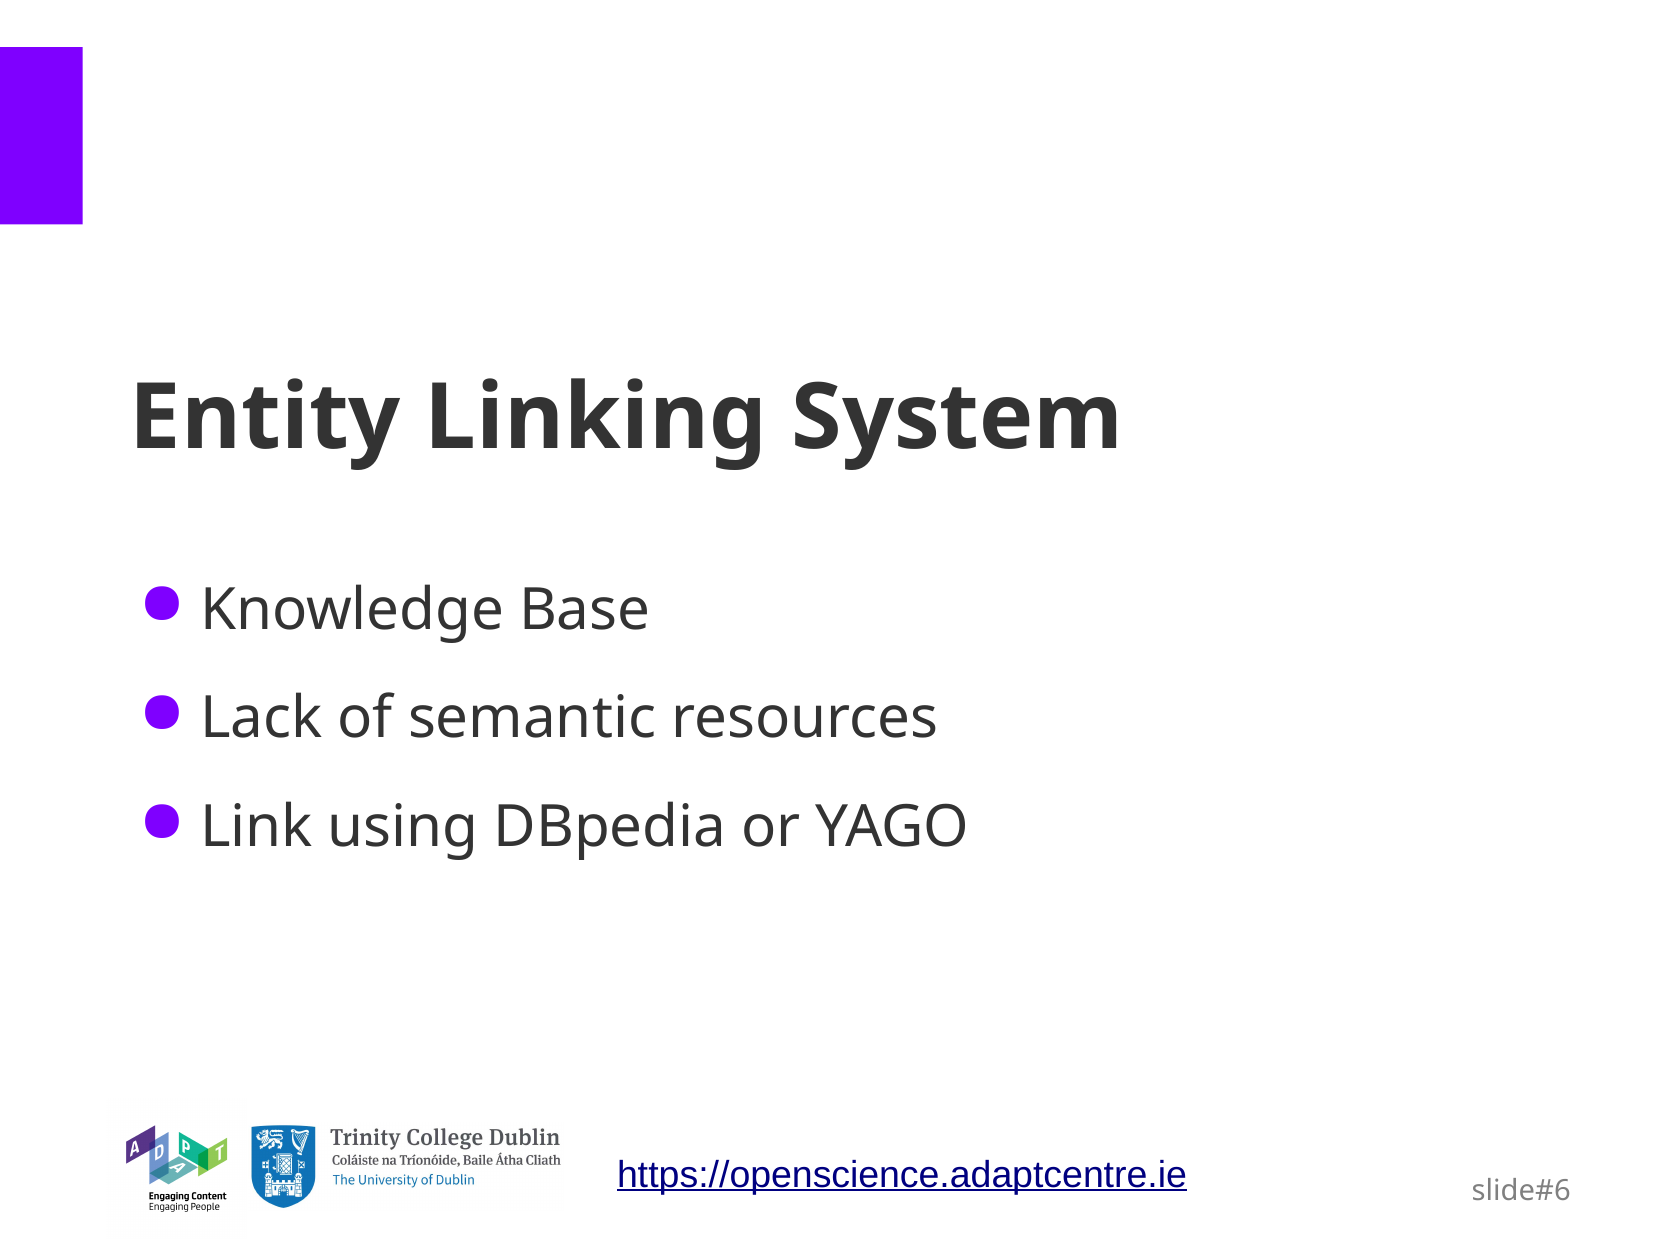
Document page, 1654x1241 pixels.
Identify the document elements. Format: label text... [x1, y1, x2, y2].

list Knowledge Base Lack of semantic resources Link using DBpedia or YAGO [129, 566, 1536, 729]
picture [106, 1098, 247, 1239]
picture [248, 1122, 564, 1211]
title Entity Linking System [129, 295, 1536, 532]
